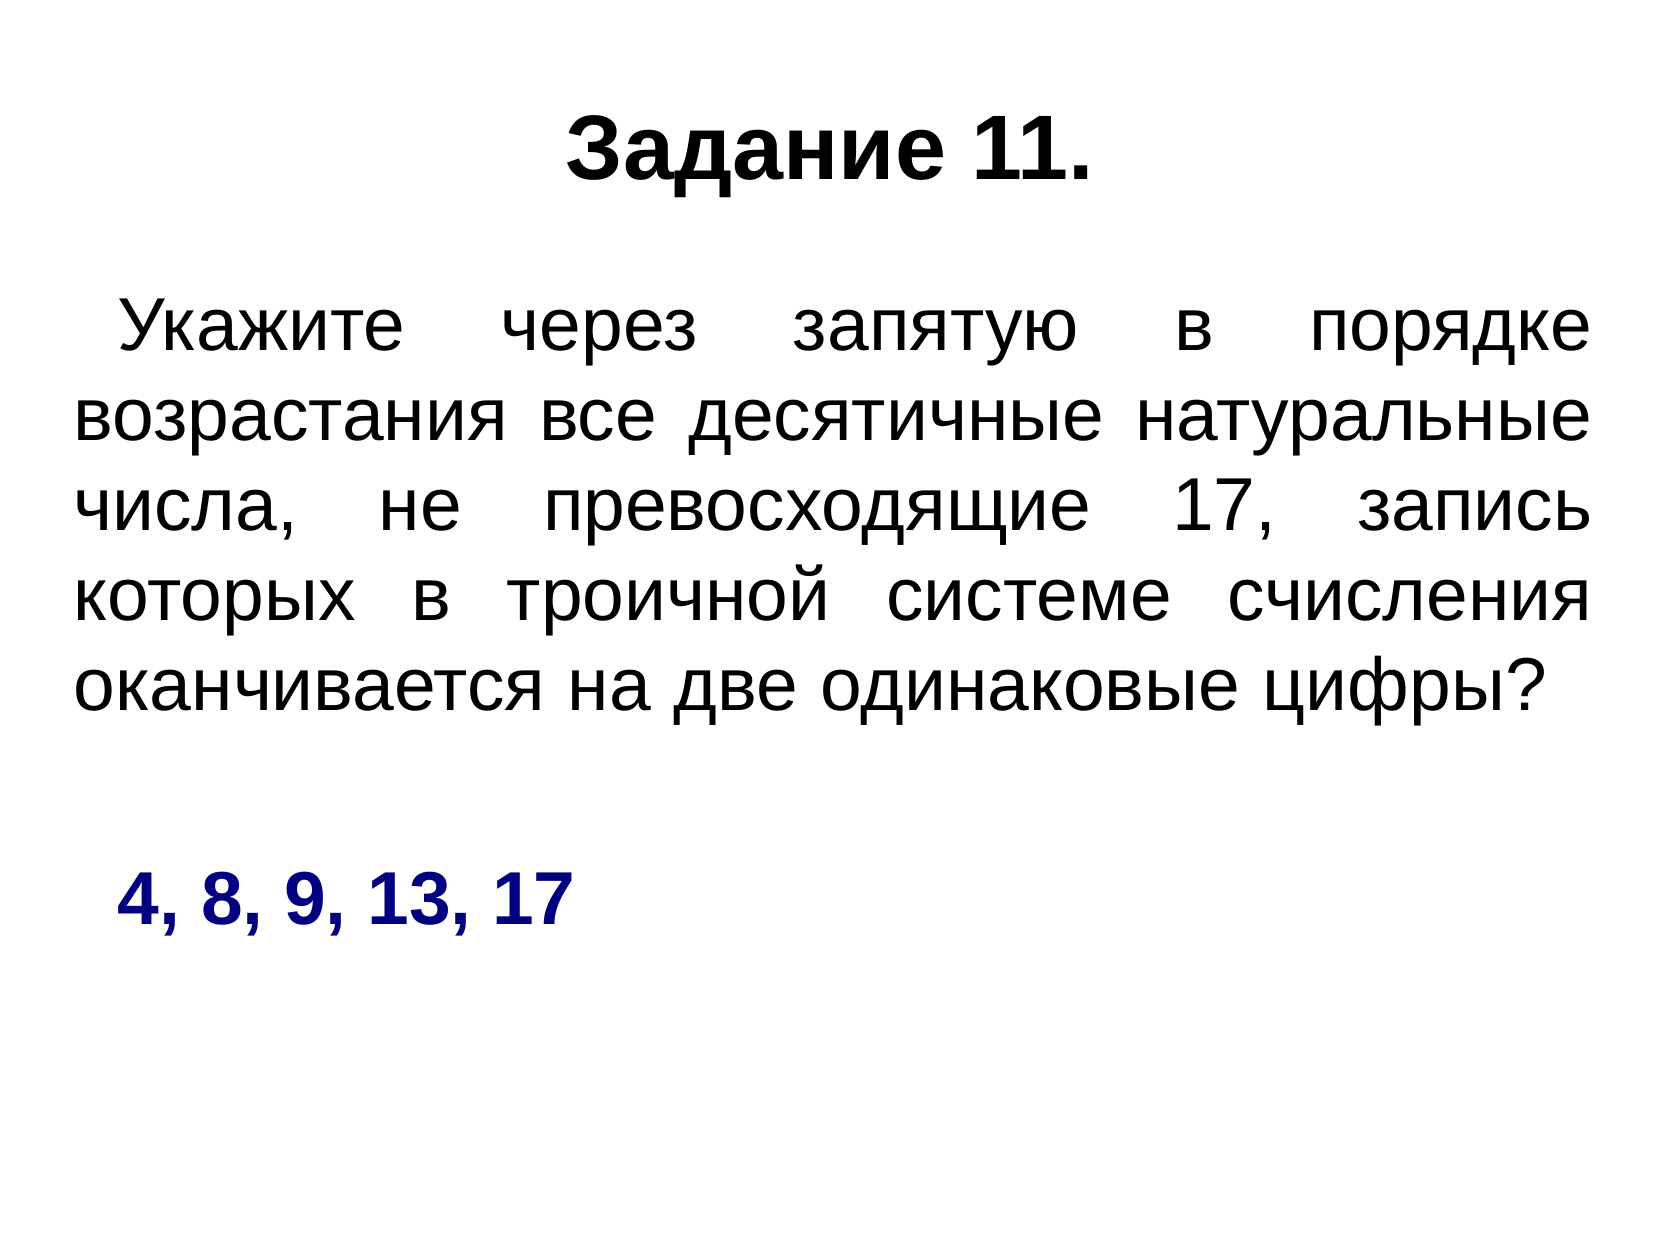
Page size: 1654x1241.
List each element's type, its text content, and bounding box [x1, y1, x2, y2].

title Задание 11. [82, 68, 1571, 268]
text_box Укажите через запятую в порядке возрастания все десятичные натуральные числа, не превосходящие 17, запись которых в троичной системе счисления оканчивается на две одинаковые цифры? 4, 8, 9, 13, 17 [58, 268, 1609, 1194]
